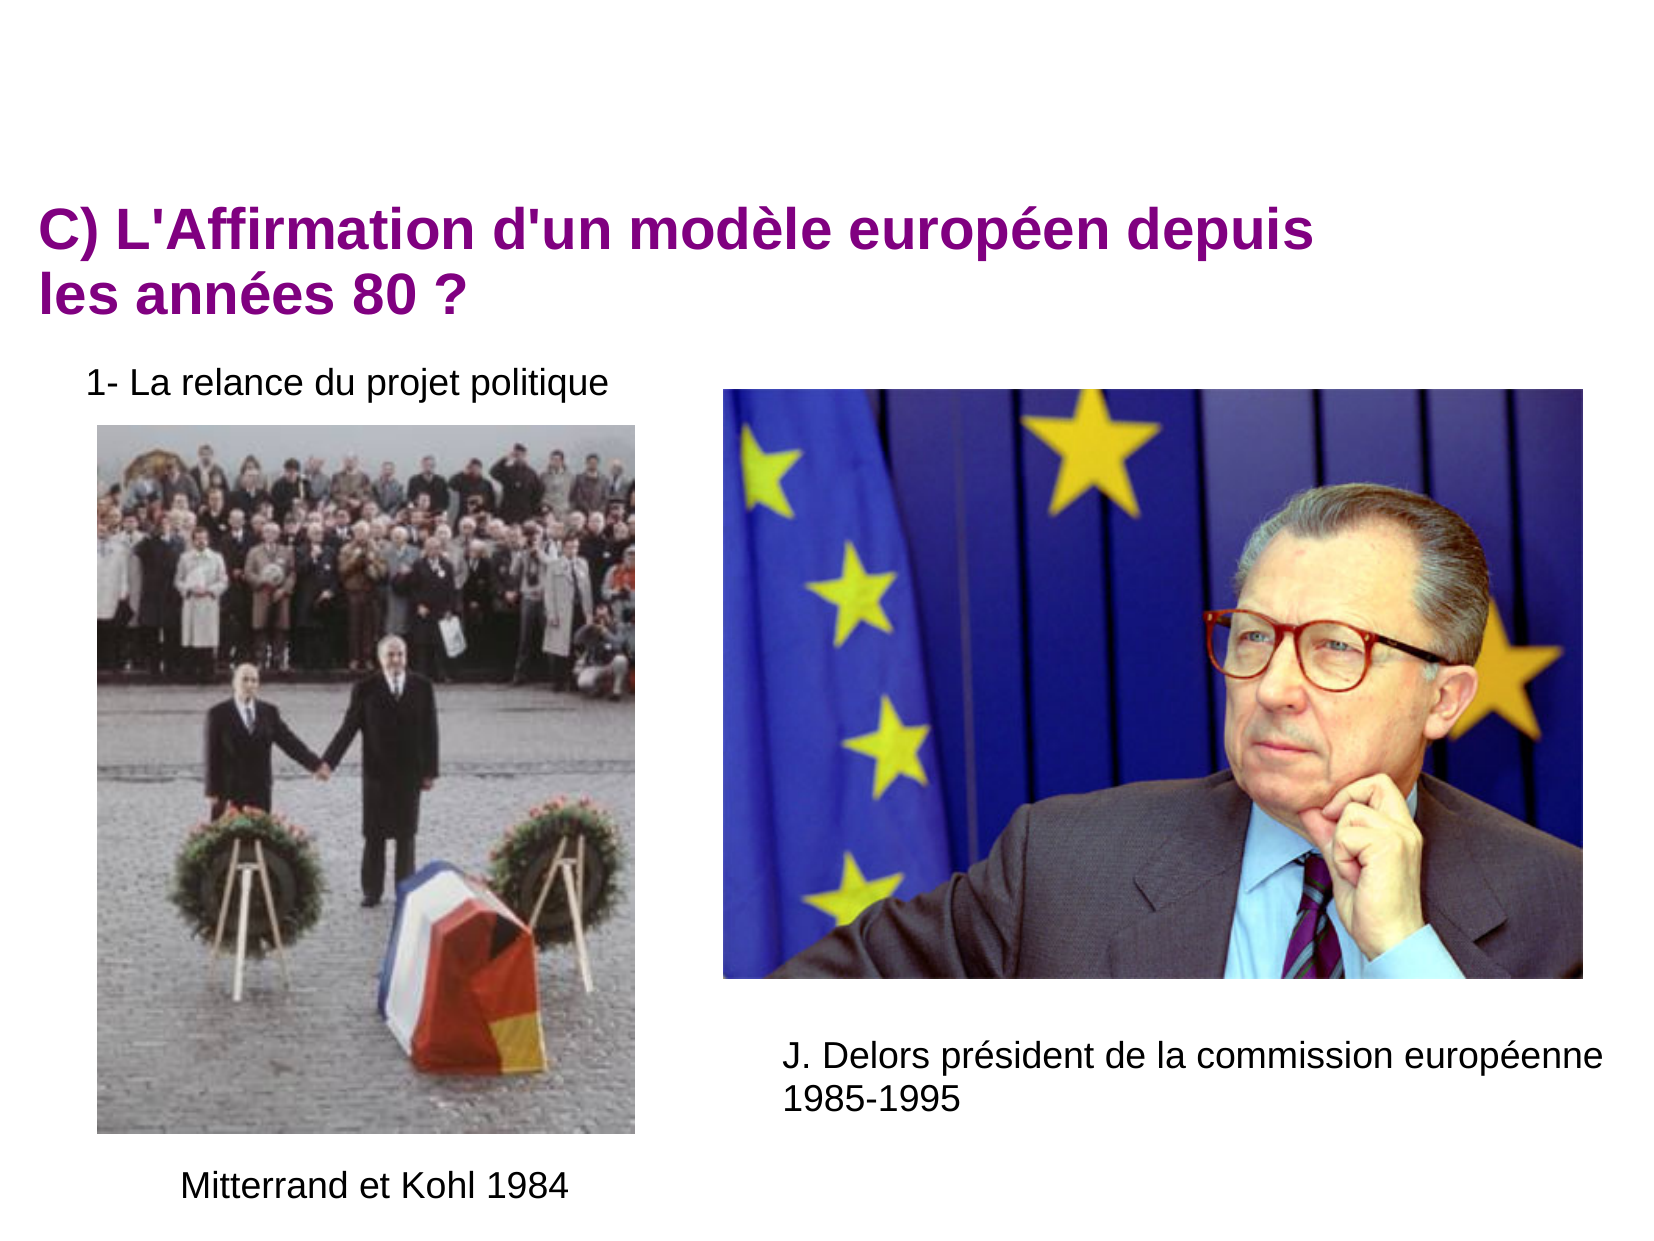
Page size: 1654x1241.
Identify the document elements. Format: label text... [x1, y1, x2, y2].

text_box Mitterrand et Kohl 1984 [165, 1157, 584, 1215]
text_box J. Delors président de la commission européenne 1985-1995 [767, 1027, 1619, 1127]
text_box C) L'Affirmation d'un modèle européen depuis les années 80 ? [23, 188, 1347, 337]
picture [97, 425, 635, 1134]
text_box 1- La relance du projet politique [70, 354, 635, 454]
picture [723, 389, 1583, 979]
